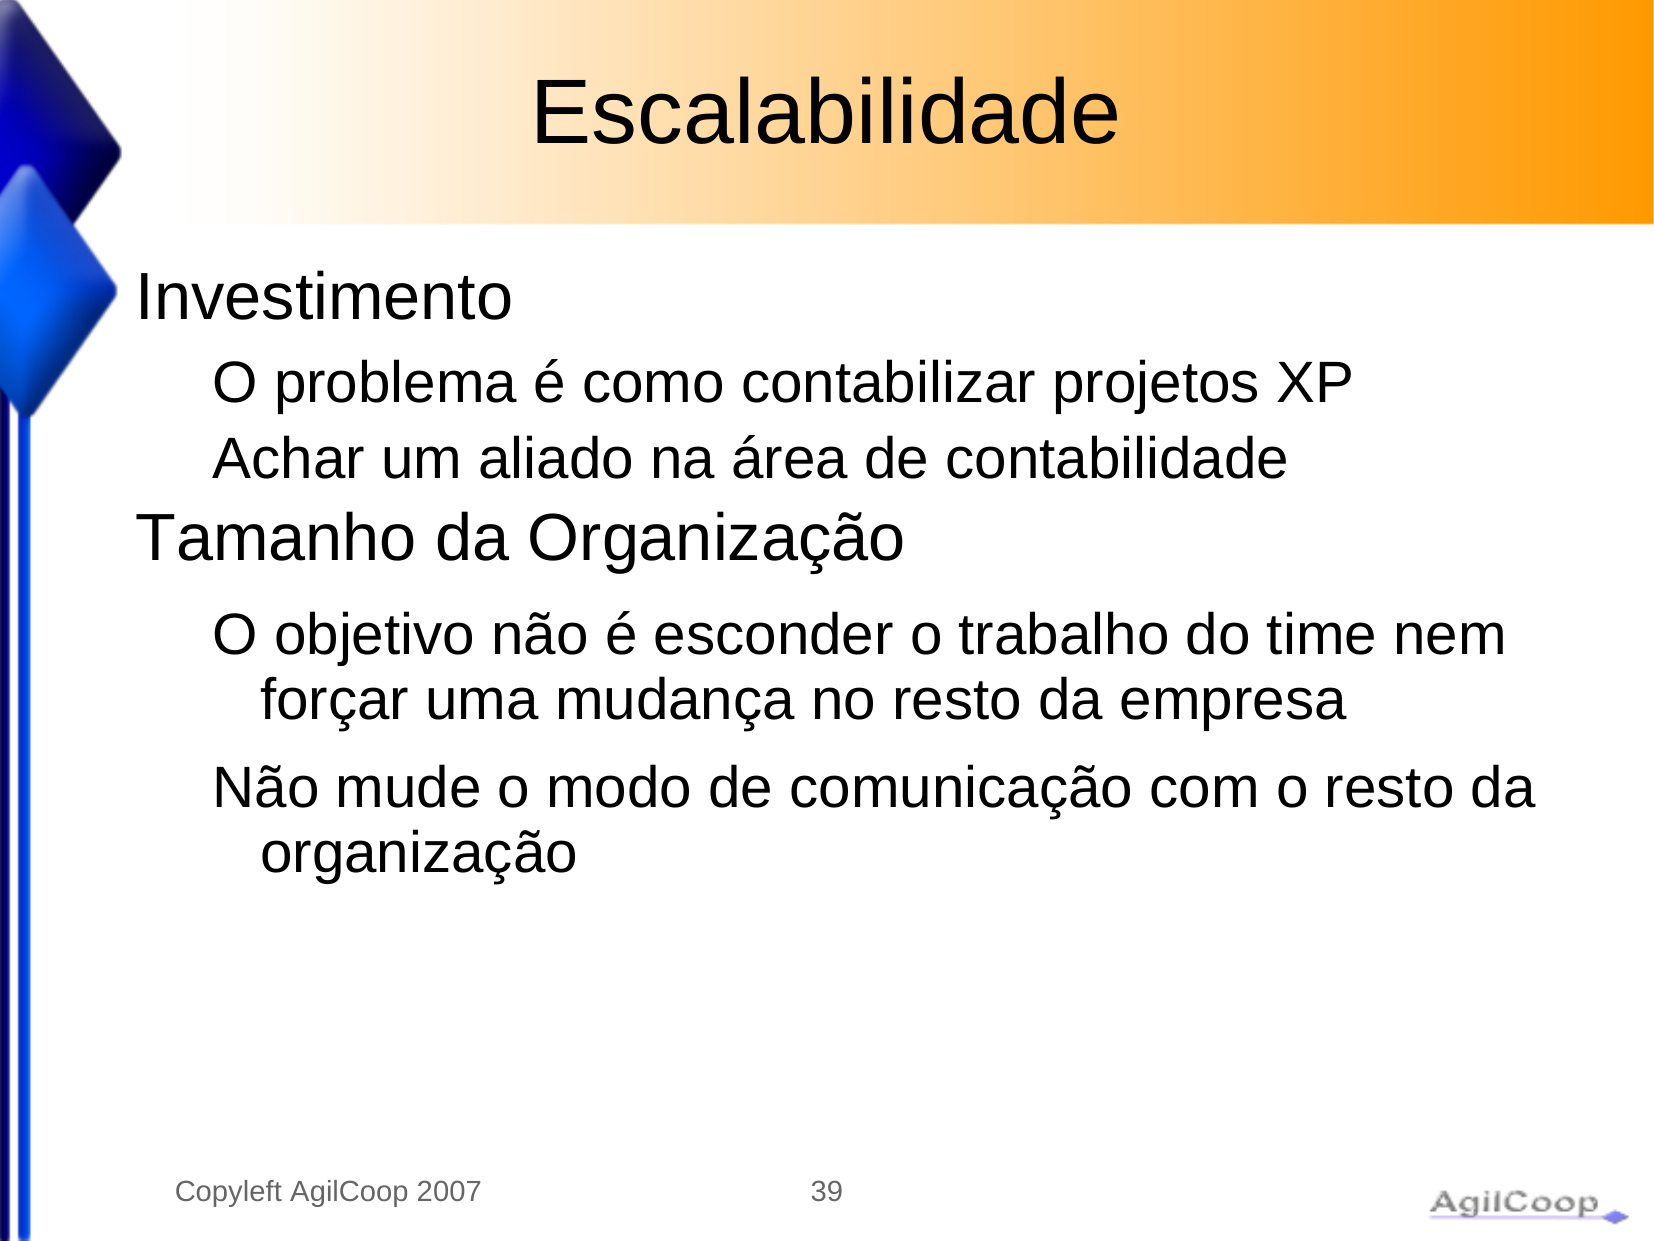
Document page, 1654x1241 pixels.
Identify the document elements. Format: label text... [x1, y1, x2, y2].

list Investimento O problema é como contabilizar projetos XP Achar um aliado na área de contabilidade Tamanho da Organização O objetivo não é esconder o trabalho do time nem forçar uma mudança no resto da empresa Não mude o modo de comunicação com o resto da organização [118, 271, 1607, 1123]
picture [0, 0, 1654, 1241]
title Escalabilidade [82, 8, 1571, 216]
